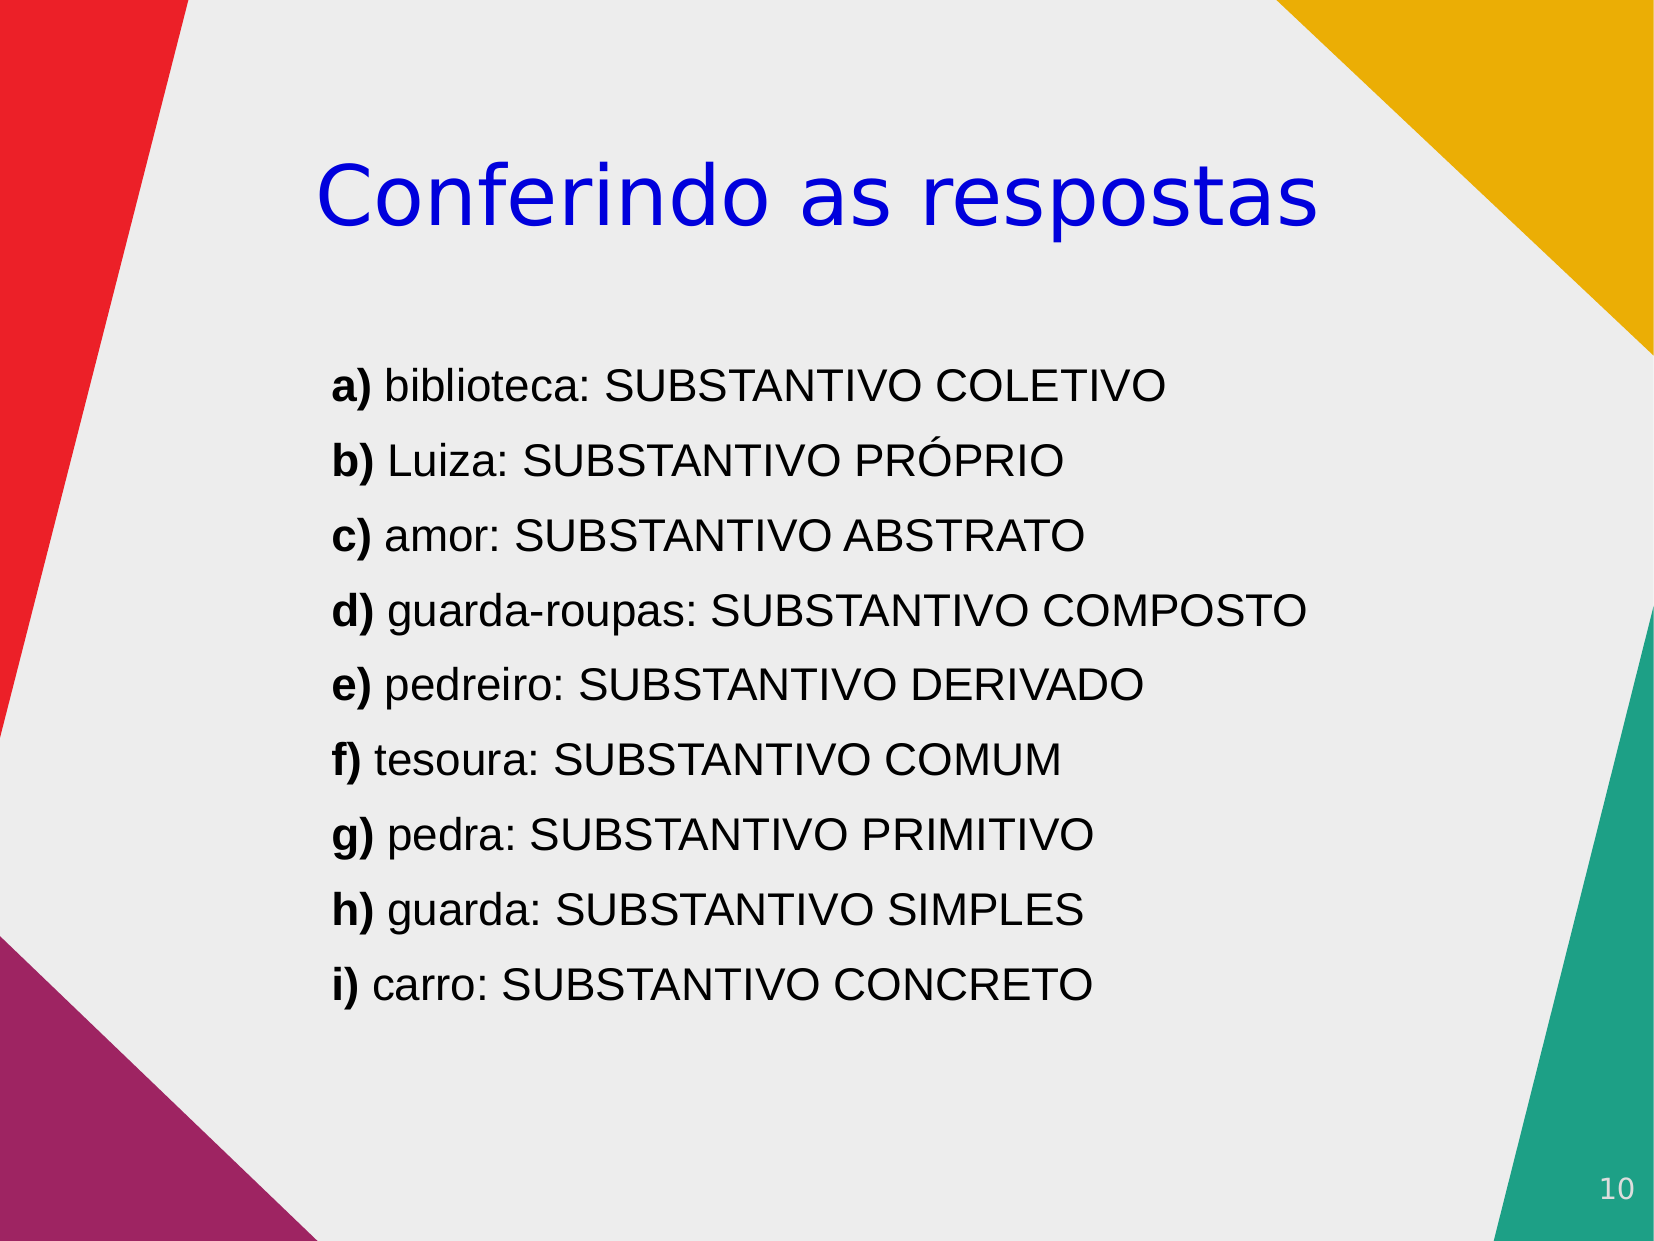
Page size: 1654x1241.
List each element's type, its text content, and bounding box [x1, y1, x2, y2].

title Conferindo as respostas [106, 98, 1531, 296]
text_box a) biblioteca: SUBSTANTIVO COLETIVO b) Luiza: SUBSTANTIVO PRÓPRIO c) amor: SUBSTANTIVO ABSTRATO d) guarda-roupas: SUBSTANTIVO COMPOSTO e) pedreiro: SUBSTANTIVO DERIVADO f) tesoura: SUBSTANTIVO COMUM g) pedra: SUBSTANTIVO PRIMITIVO h) guarda: SUBSTANTIVO SIMPLES i) carro: SUBSTANTIVO CONCRETO [316, 352, 1392, 1018]
